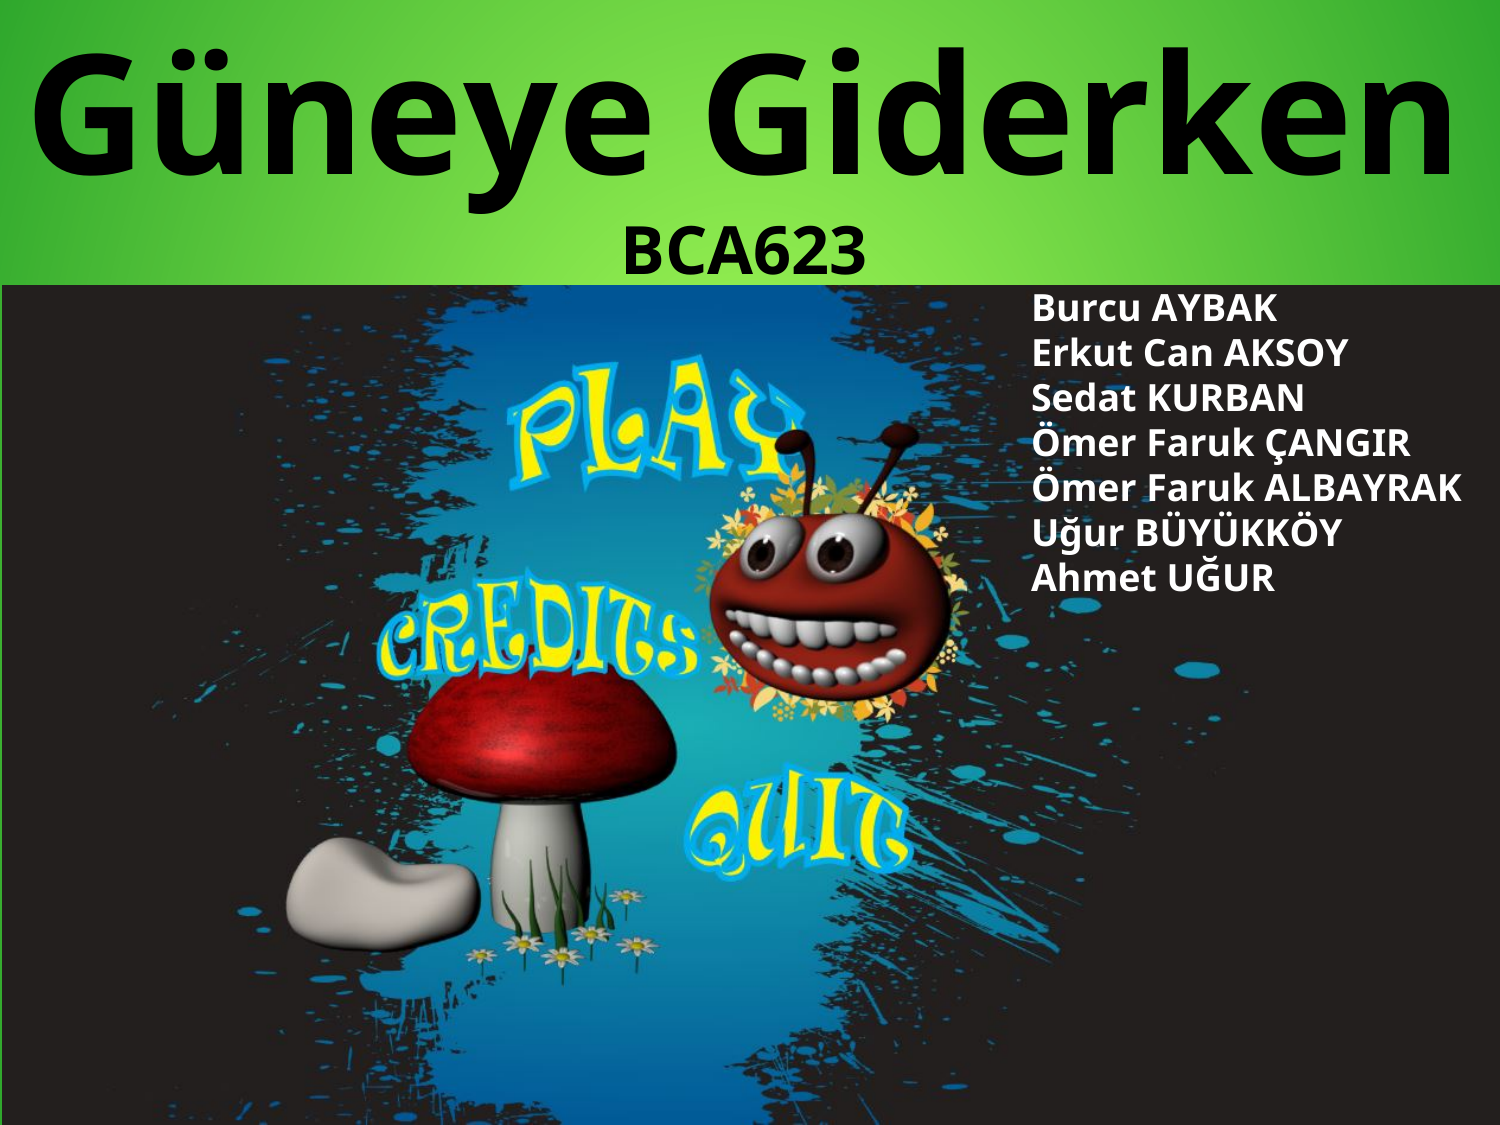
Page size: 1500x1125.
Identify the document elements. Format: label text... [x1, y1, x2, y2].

text_box Burcu AYBAK Erkut Can AKSOY Sedat KURBAN Ömer Faruk ÇANGIR Ömer Faruk ALBAYRAK Uğur BÜYÜKKÖY Ahmet UĞUR [956, 276, 1489, 606]
picture [2, 285, 1500, 1125]
text_box Güneye Giderken BCA623 [0, 0, 1500, 296]
